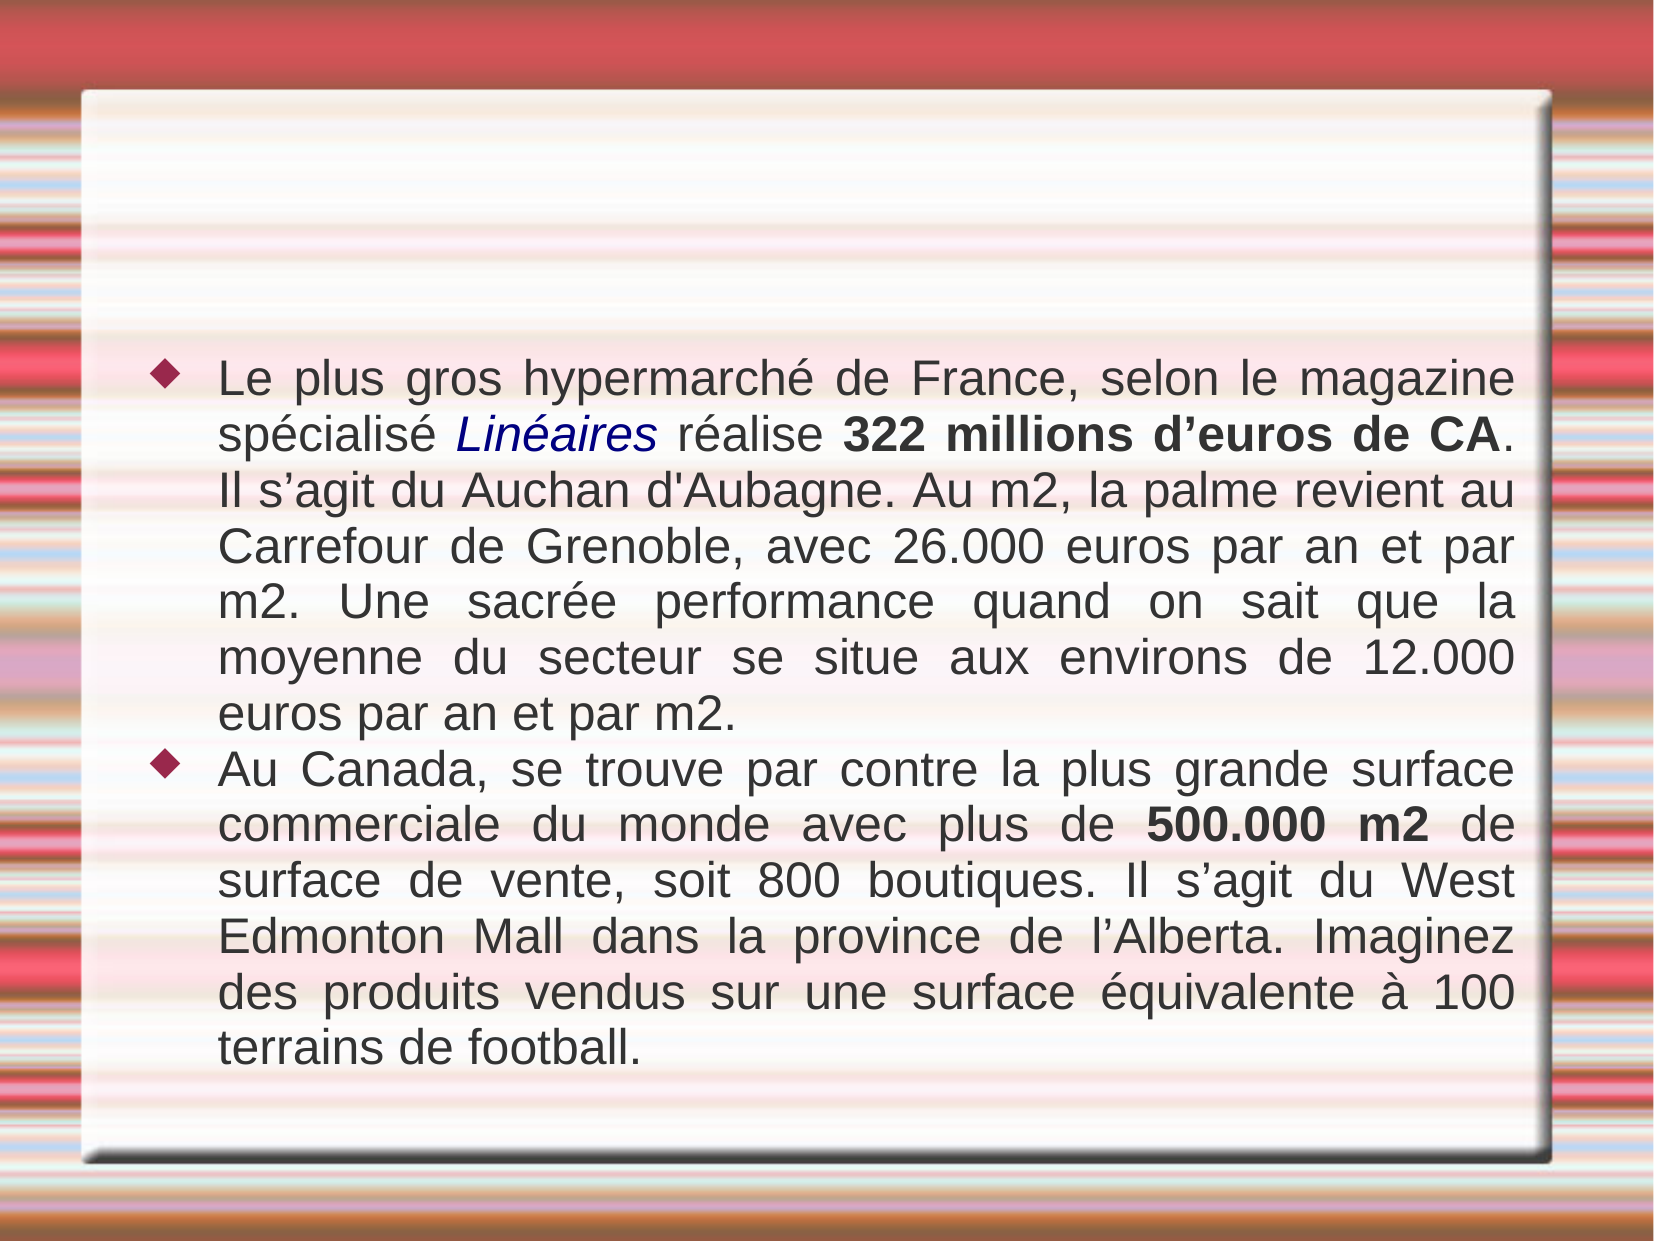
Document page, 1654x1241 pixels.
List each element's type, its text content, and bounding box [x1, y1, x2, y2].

list Le plus gros hypermarché de France, selon le magazine spécialisé Linéaires réalise 322 millions d’euros de CA. Il s’agit du Auchan d'Aubagne. Au m2, la palme revient au Carrefour de Grenoble, avec 26.000 euros par an et par m2. Une sacrée performance quand on sait que la moyenne du secteur se situe aux environs de 12.000 euros par an et par m2. Au Canada, se trouve par contre la plus grande surface commerciale du monde avec plus de 500.000 m2 de surface de vente, soit 800 boutiques. Il s’agit du West Edmonton Mall dans la province de l’Alberta. Imaginez des produits vendus sur une surface équivalente à 100 terrains de football. [134, 350, 1516, 1170]
picture [0, 0, 1654, 1241]
